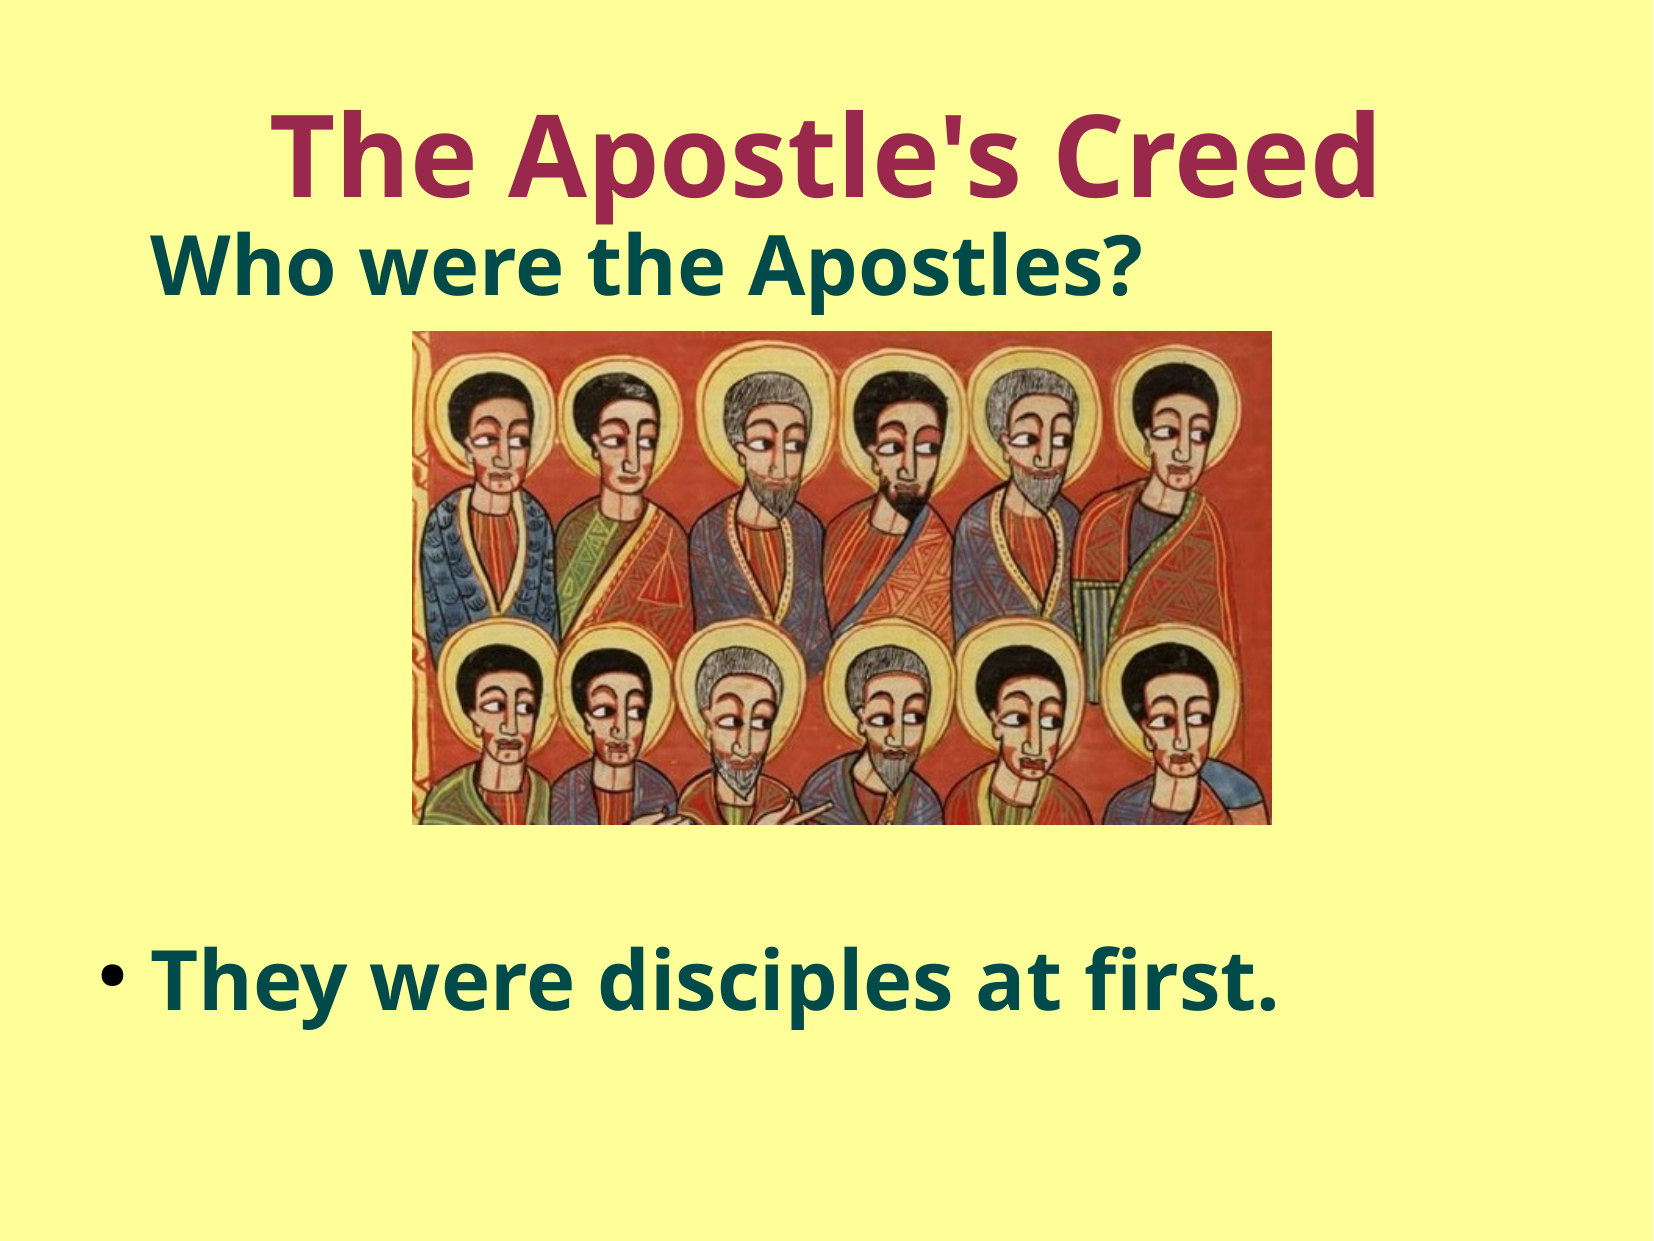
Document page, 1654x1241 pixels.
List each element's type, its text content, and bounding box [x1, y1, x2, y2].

list Who were the Apostles? They were disciples at first. [79, 206, 1568, 1241]
title The Apostle's Creed [82, 49, 1571, 257]
picture [412, 331, 1272, 826]
